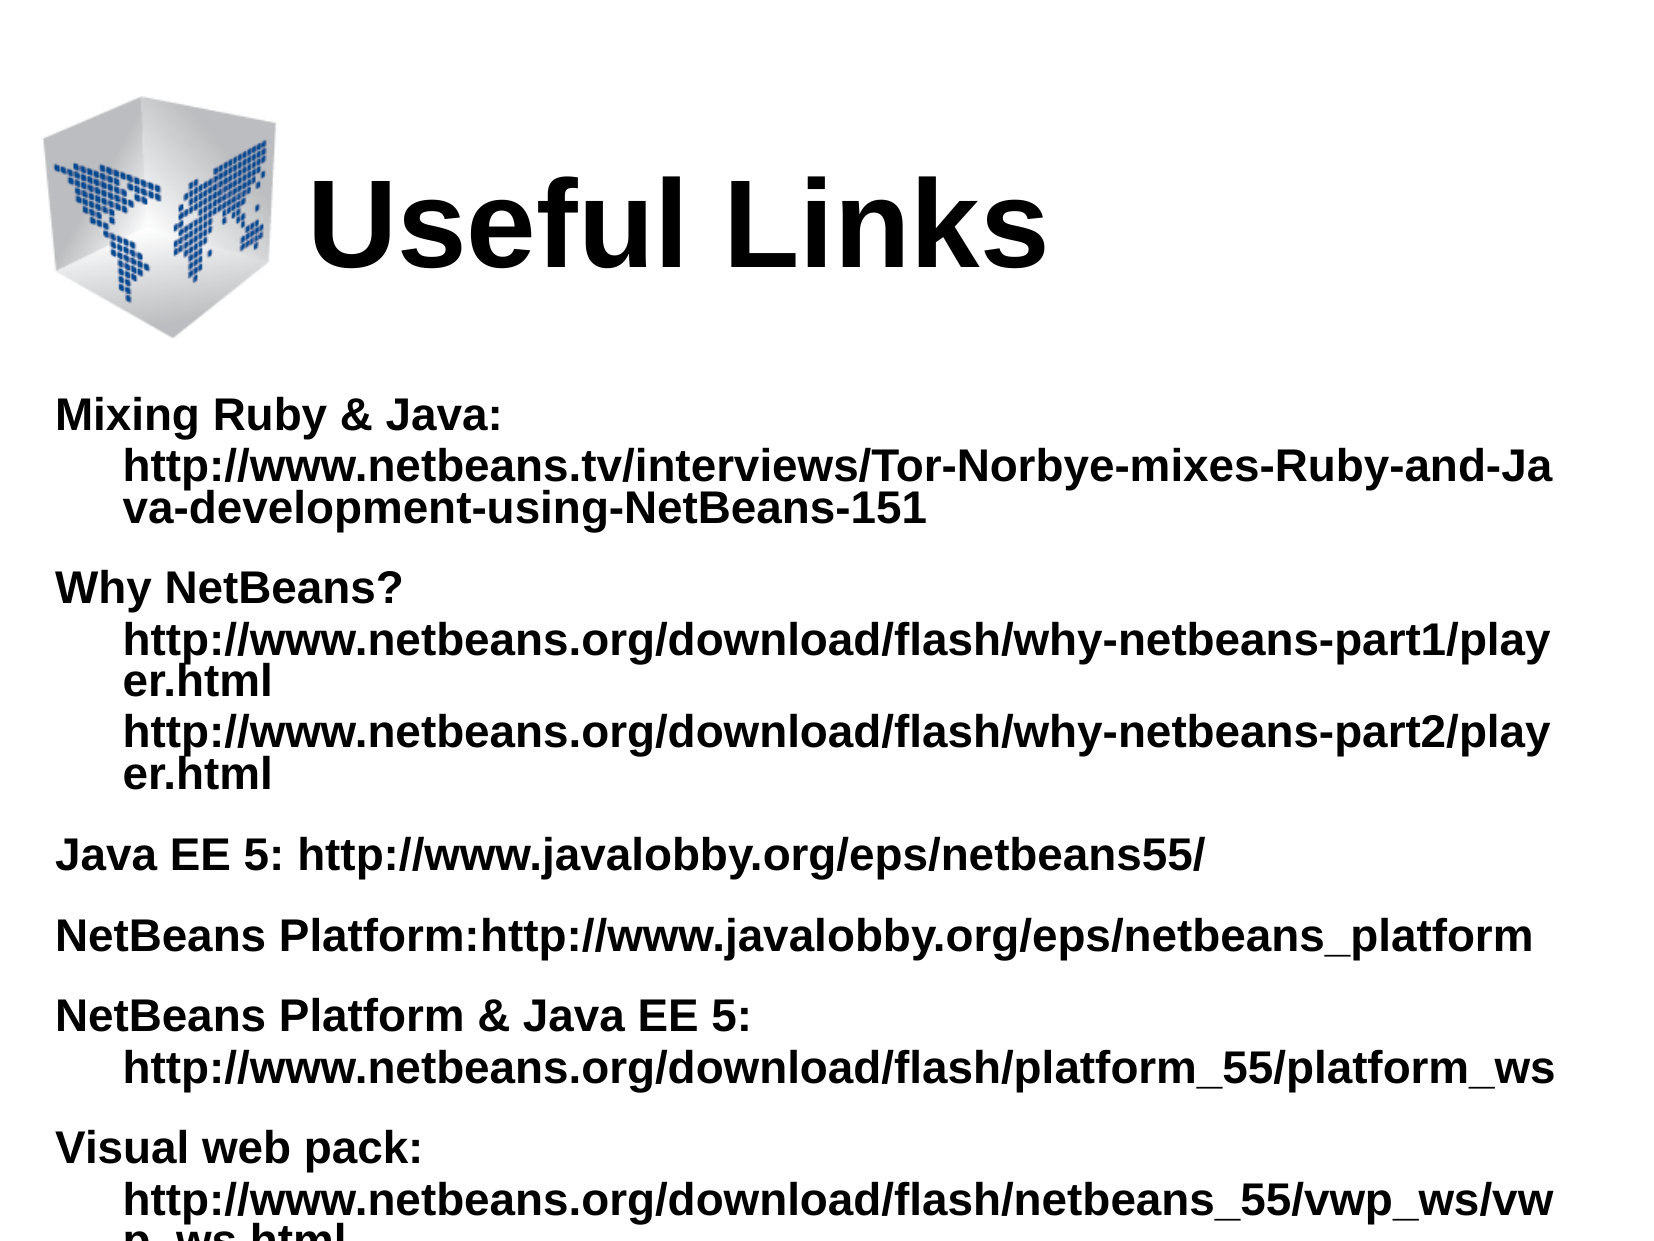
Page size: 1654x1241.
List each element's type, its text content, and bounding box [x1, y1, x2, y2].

list Mixing Ruby & Java:http://www.netbeans.tv/interviews/Tor-Norbye-mixes-Ruby-and-Java-development-using-NetBeans-151 Why NetBeans?http://www.netbeans.org/download/flash/why-netbeans-part1/player.htmlhttp://www.netbeans.org/download/flash/why-netbeans-part2/player.html Java EE 5: http://www.javalobby.org/eps/netbeans55/ NetBeans Platform:http://www.javalobby.org/eps/netbeans_platform NetBeans Platform & Java EE 5:http://www.netbeans.org/download/flash/platform_55/platform_ws Visual web pack:http://www.netbeans.org/download/flash/netbeans_55/vwp_ws/vwp_ws.html [37, 388, 1571, 1199]
title Useful Links [307, 120, 1500, 328]
picture [11, 84, 284, 349]
